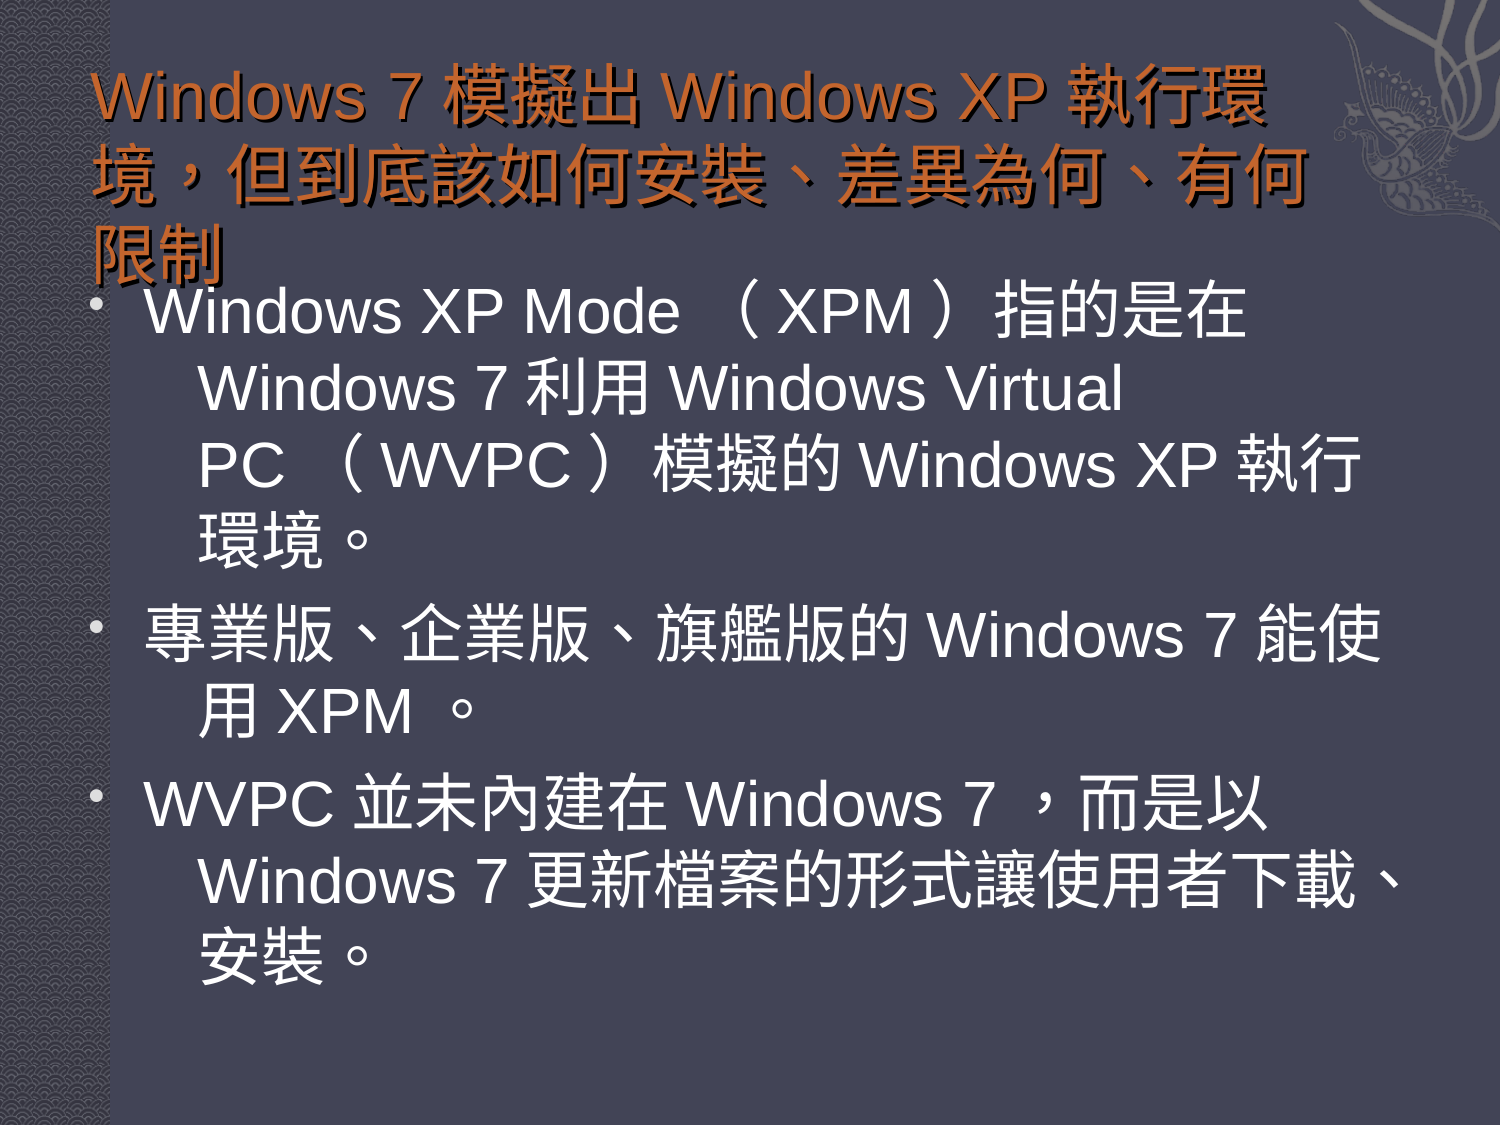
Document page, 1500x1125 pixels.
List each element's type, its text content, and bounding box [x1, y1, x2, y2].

title Windows 7模擬出Windows XP執行環境，但到底該如何安裝、差異為何、有何限制 [75, 45, 1351, 233]
list Windows XP Mode（XPM）指的是在Windows 7利用Windows Virtual PC（WVPC）模擬的Windows XP執行環境。 專業版、企業版、旗艦版的Windows 7能使用XPM。 WVPC並未內建在Windows 7，而是以Windows 7更新檔案的形式讓使用者下載、安裝。 [75, 262, 1426, 1005]
